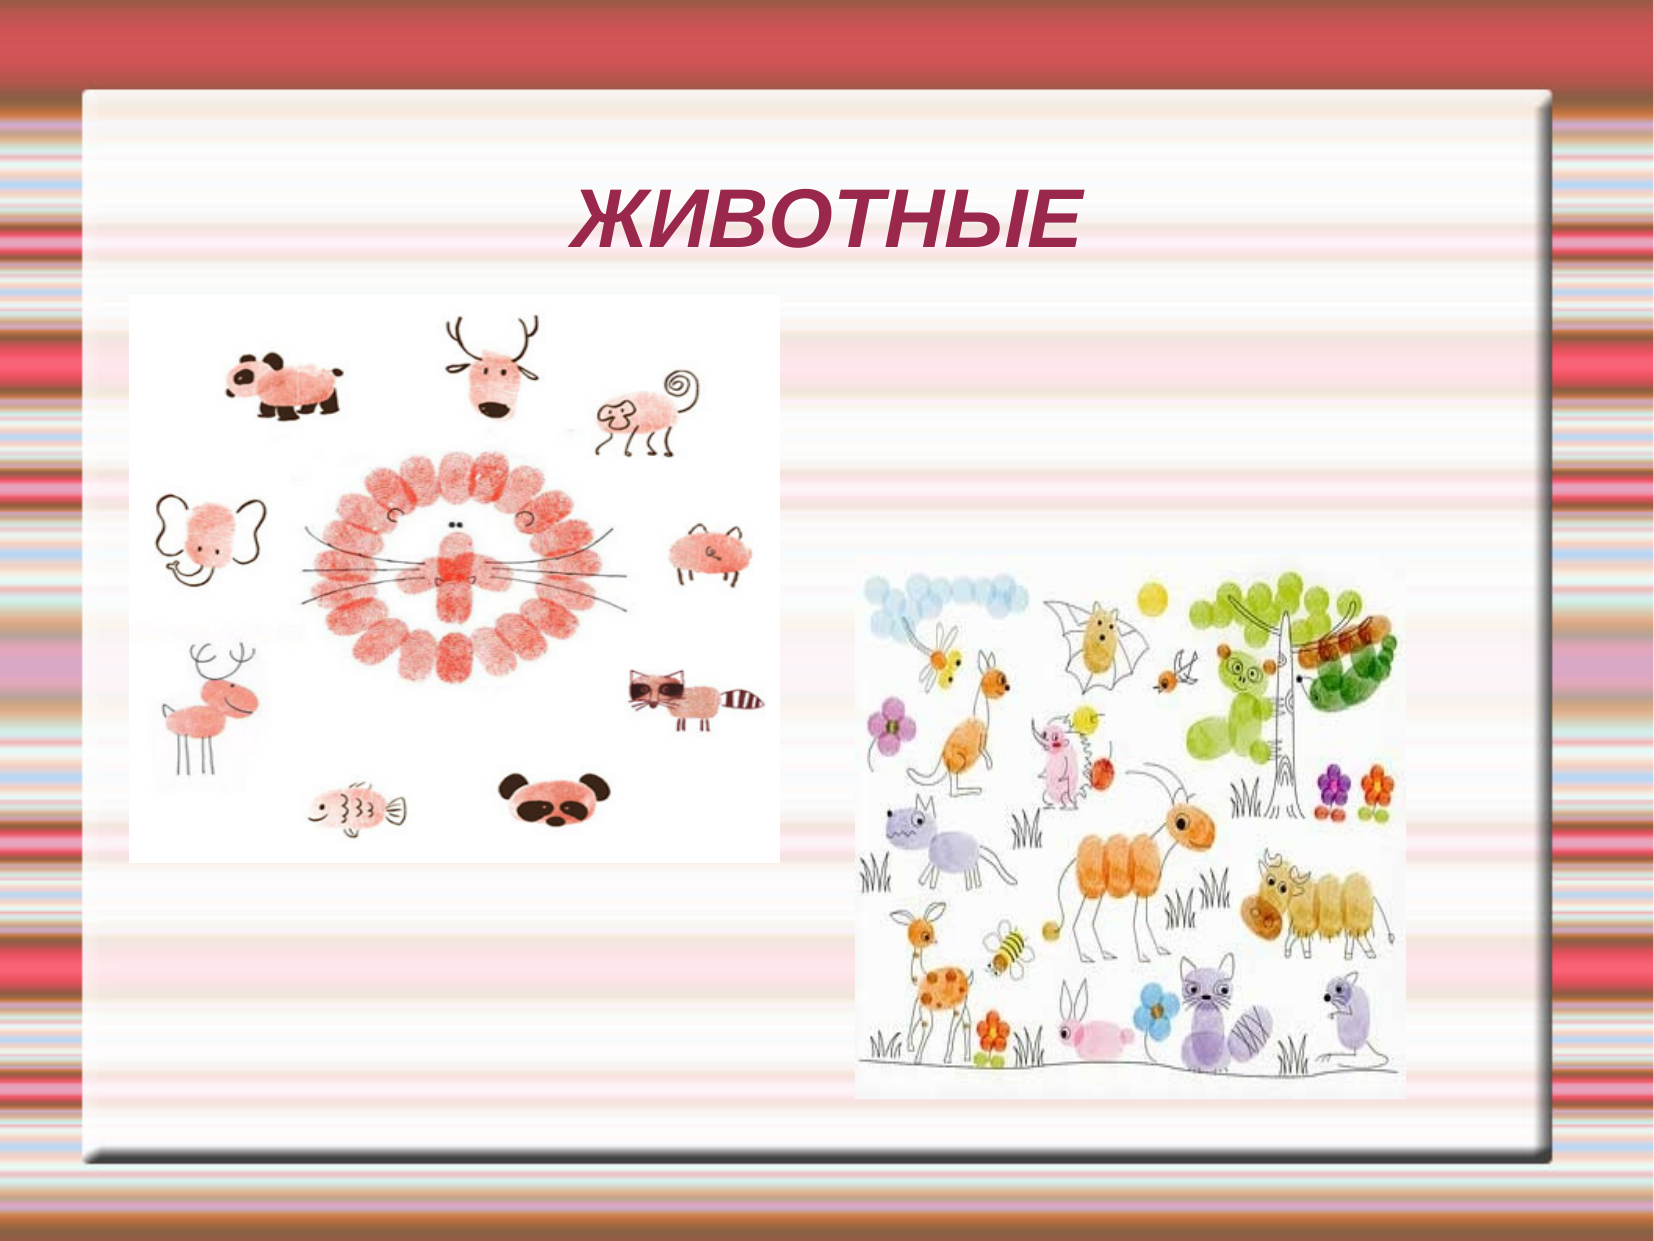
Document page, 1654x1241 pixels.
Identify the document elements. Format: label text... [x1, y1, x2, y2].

title ЖИВОТНЫЕ [121, 114, 1534, 322]
picture [0, 0, 1654, 1241]
